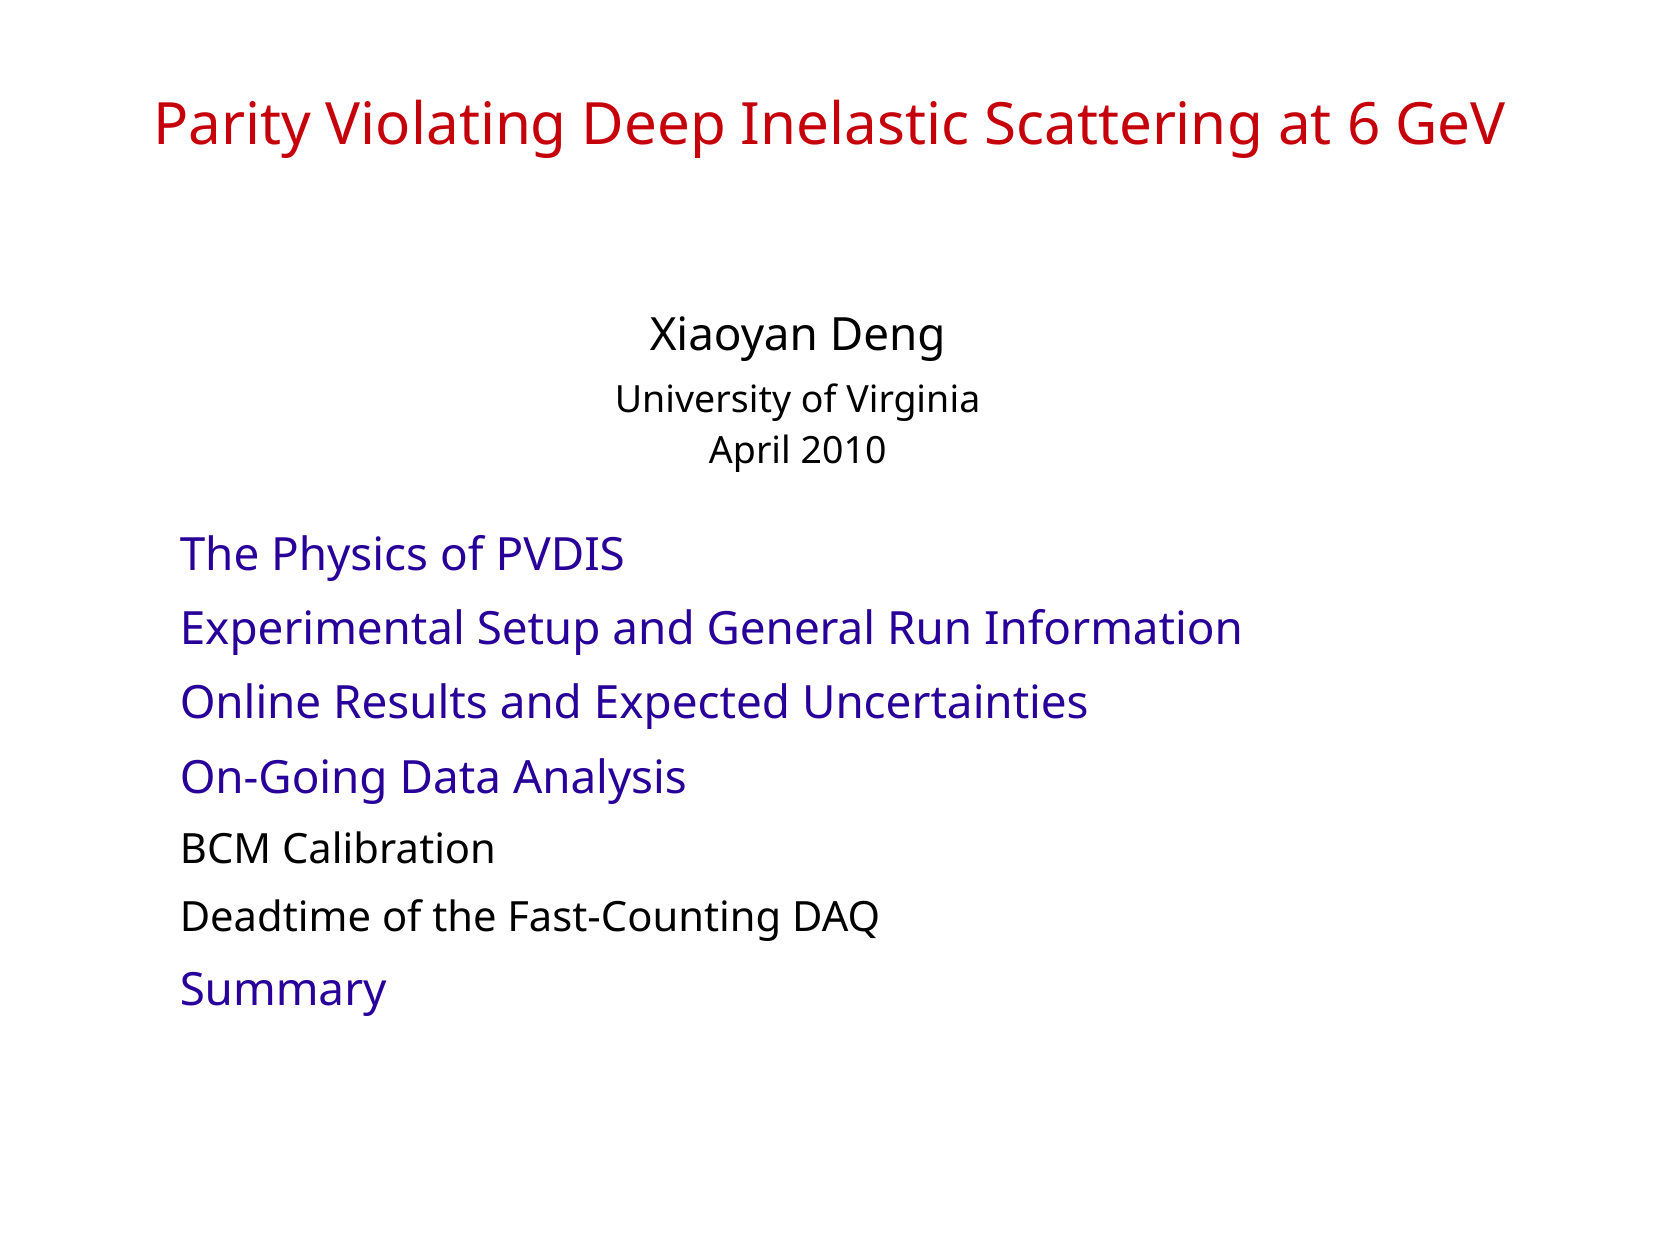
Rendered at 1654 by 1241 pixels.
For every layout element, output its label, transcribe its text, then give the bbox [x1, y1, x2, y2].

text_box The Physics of PVDIS Experimental Setup and General Run Information Online Results and Expected Uncertainties On-Going Data Analysis BCM Calibration Deadtime of the Fast-Counting DAQ Summary [164, 513, 1578, 1136]
text_box Parity Violating Deep Inelastic Scattering at 6 GeV [54, 75, 1605, 245]
text_box Xiaoyan Deng University of Virginia April 2010 [600, 262, 1028, 490]
